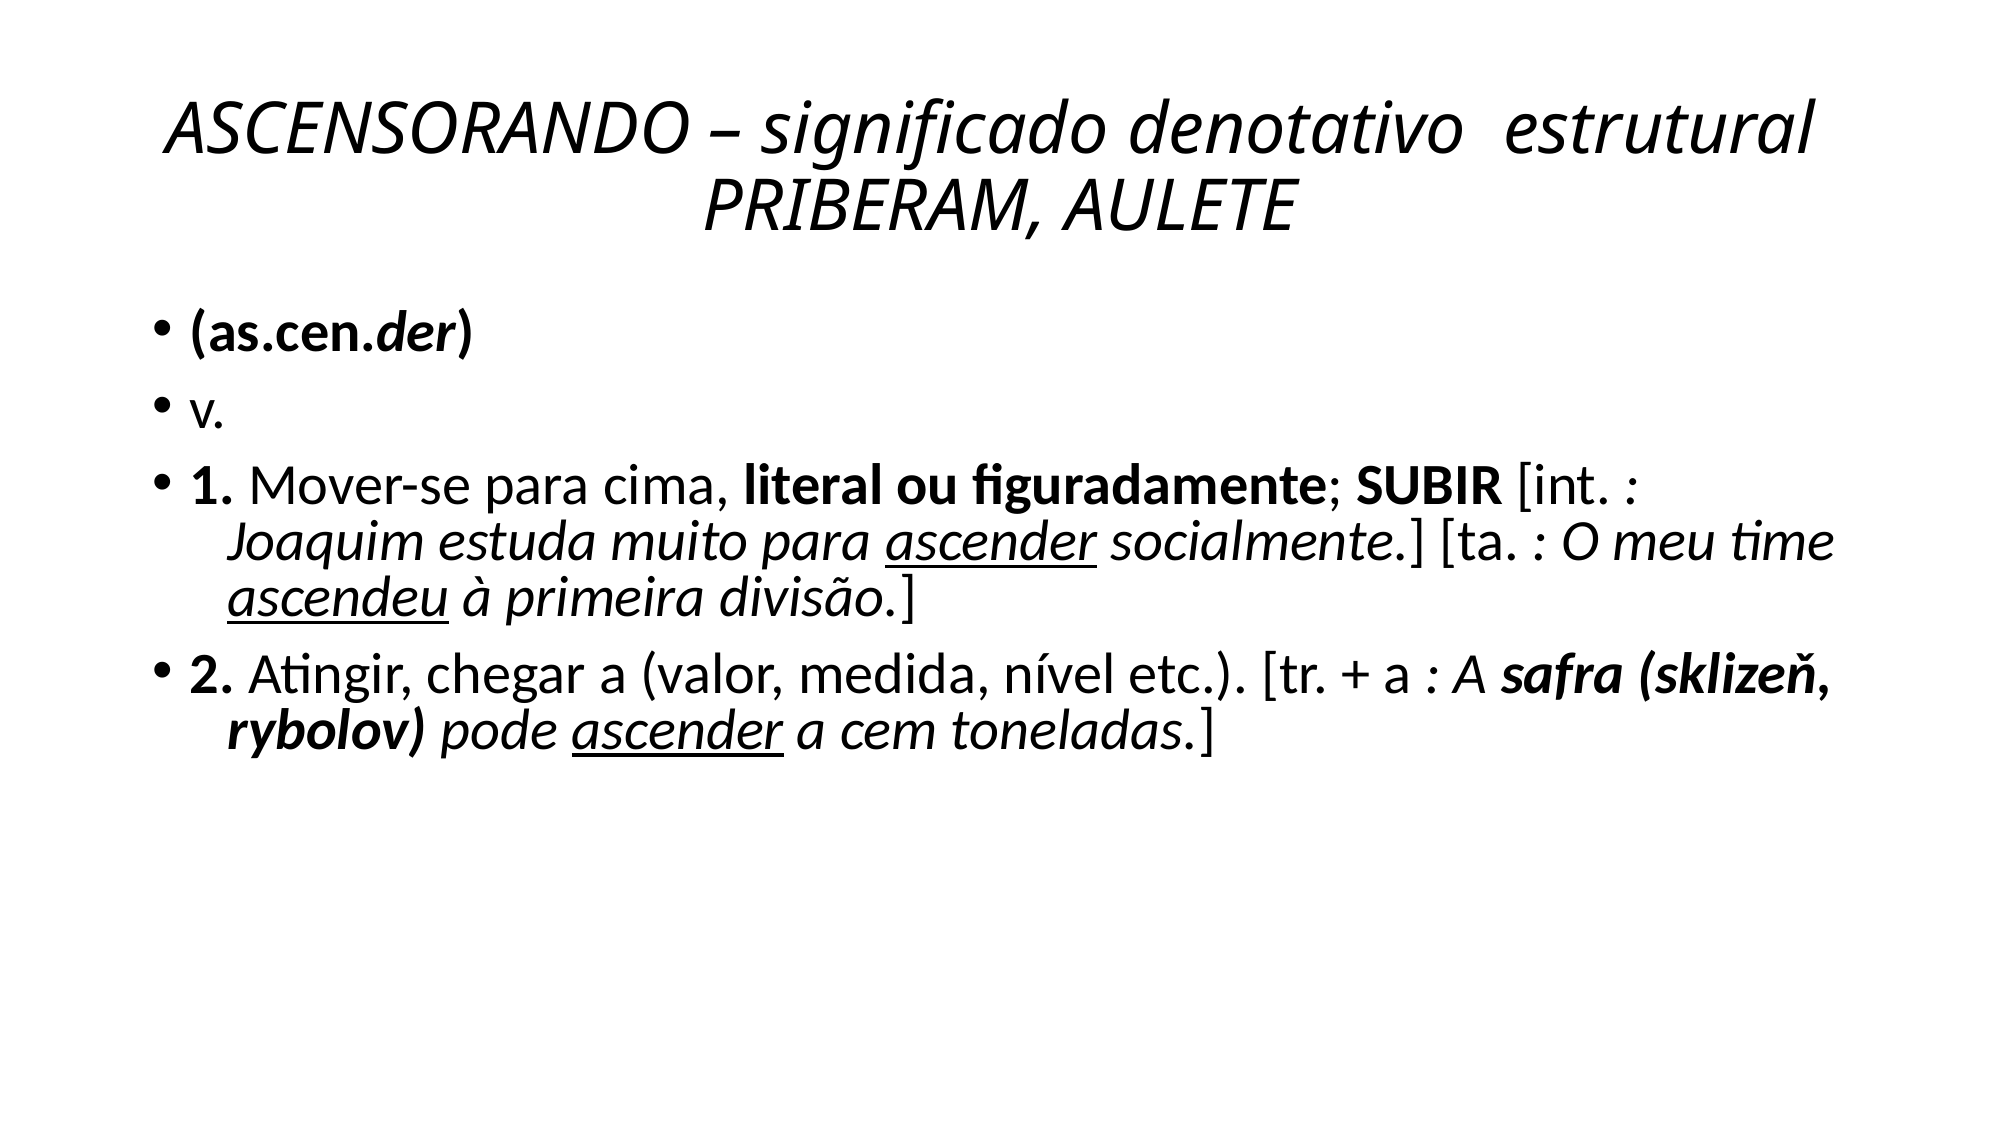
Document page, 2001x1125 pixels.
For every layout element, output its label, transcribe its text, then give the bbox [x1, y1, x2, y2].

title ASCENSORANDO – significado denotativo estrutural PRIBERAM, AULETE [137, 59, 1863, 278]
list (as.cen.der) v. 1. Mover-se para cima, literal ou figuradamente; SUBIR [int. : Joaquim estuda muito para ascender socialmente.] [ta. : O meu time ascendeu à primeira divisão.] 2. Atingir, chegar a (valor, medida, nível etc.). [tr. + a : A safra (sklizeň, rybolov) pode ascender a cem toneladas.] [137, 299, 1863, 1014]
